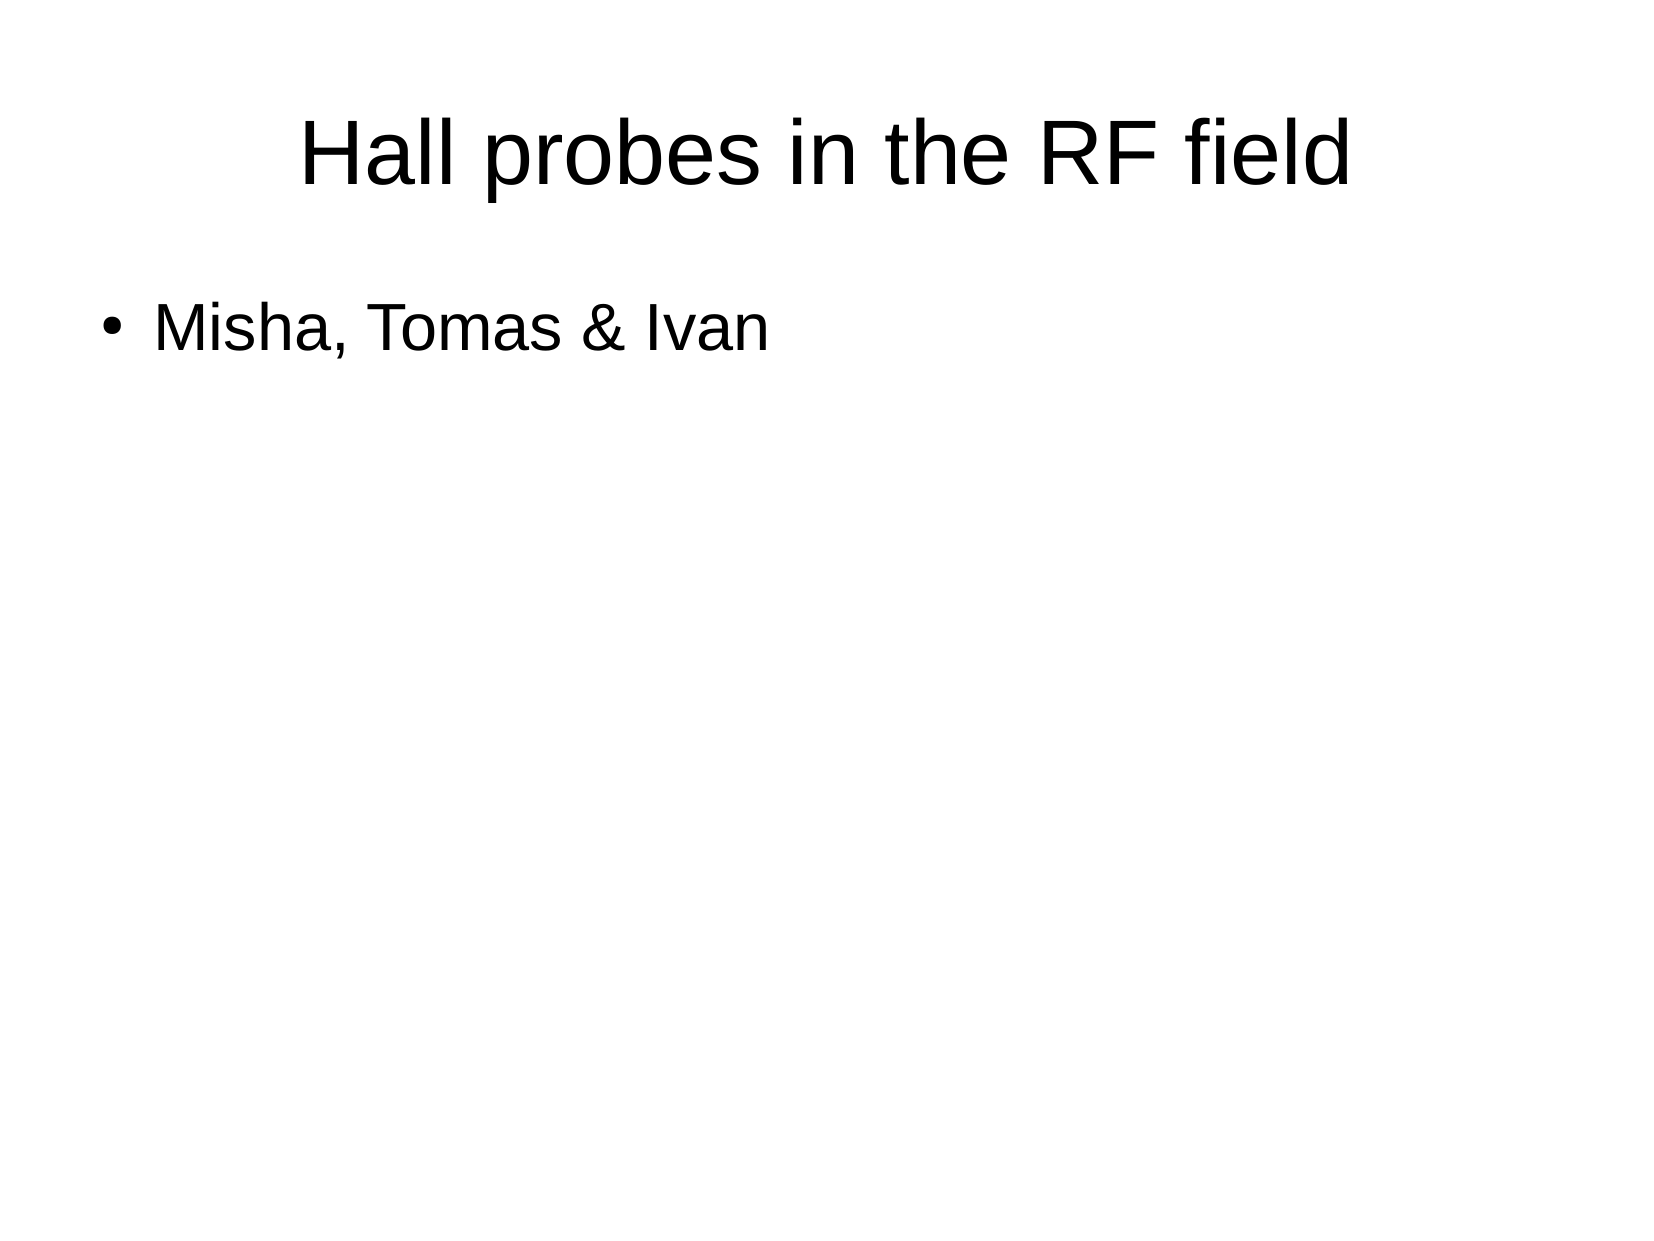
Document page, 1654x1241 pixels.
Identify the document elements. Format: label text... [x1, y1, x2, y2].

list Misha, Tomas & Ivan [82, 290, 1538, 1010]
title Hall probes in the RF field [82, 49, 1571, 257]
